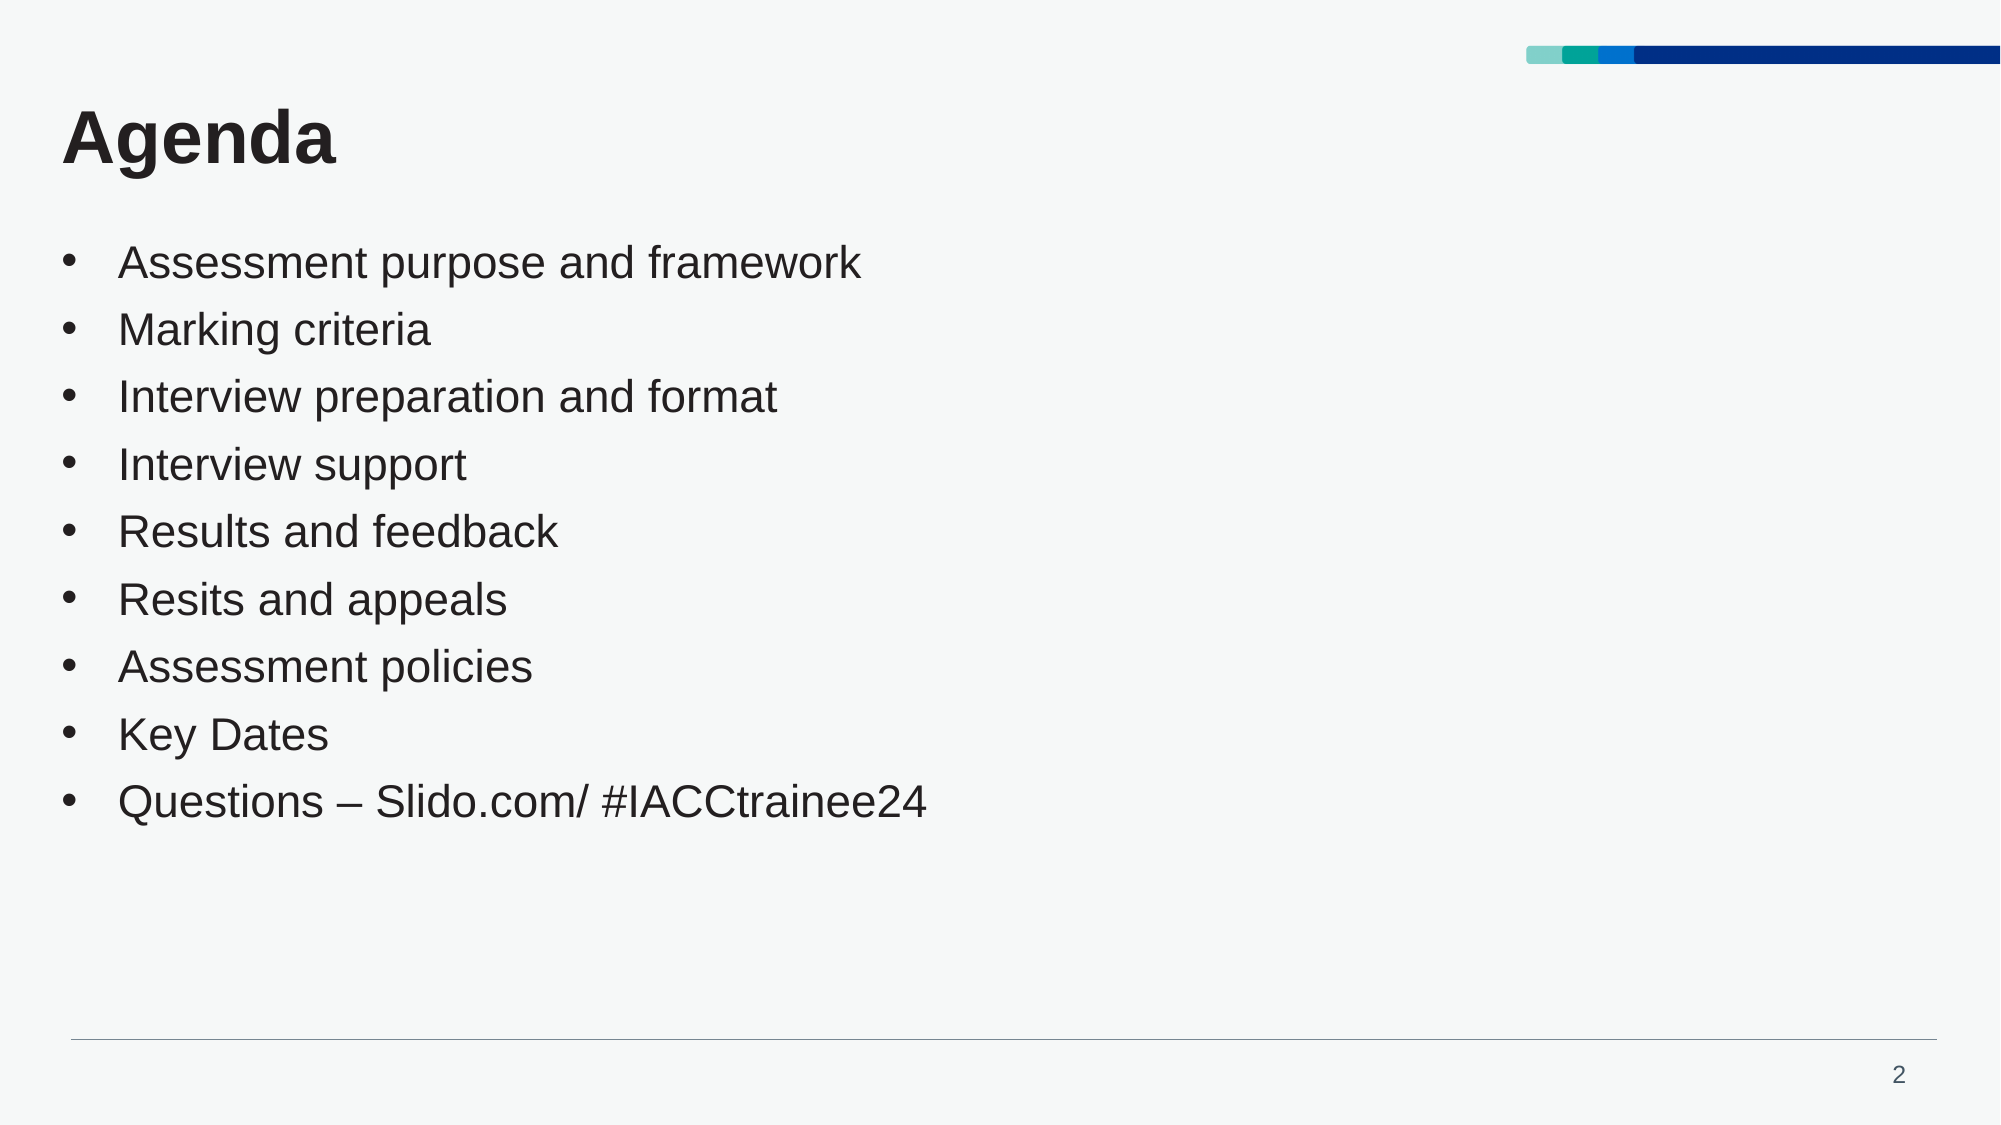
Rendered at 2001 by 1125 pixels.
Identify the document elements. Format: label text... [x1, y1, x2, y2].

title Agenda [61, 68, 1933, 210]
list Assessment purpose and framework Marking criteria Interview preparation and format Interview support Results and feedback Resits and appeals Assessment policies Key Dates Questions – Slido.com/ #IACCtrainee24 [61, 232, 1933, 1024]
